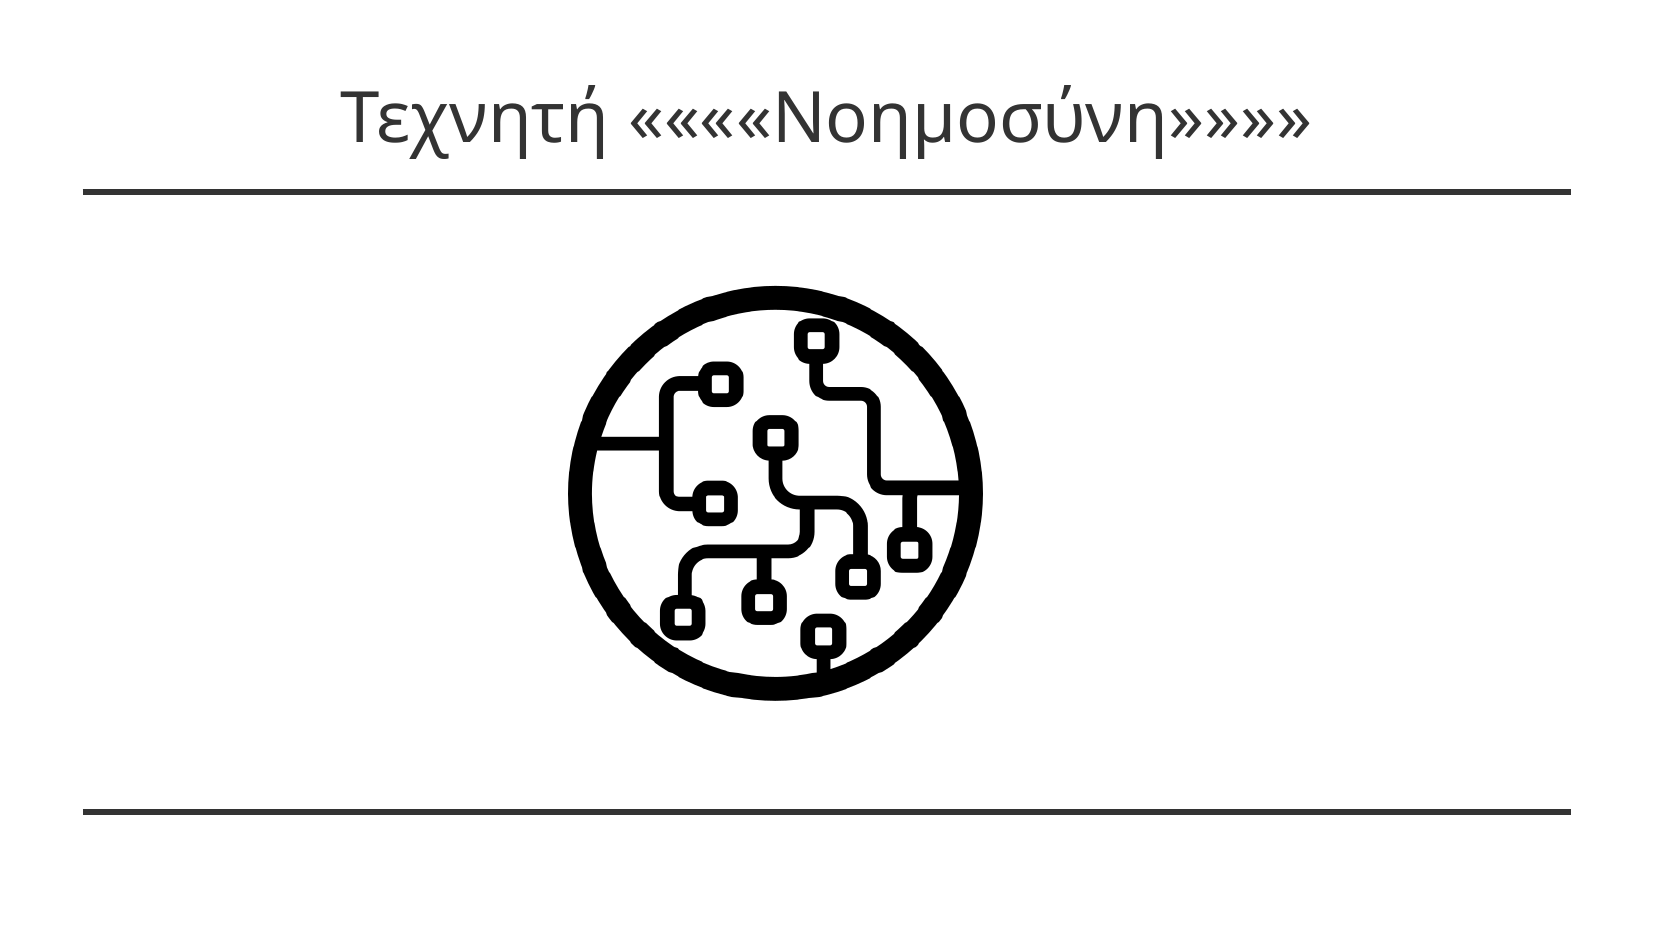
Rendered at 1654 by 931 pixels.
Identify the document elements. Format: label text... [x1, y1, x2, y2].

title Τεχνητή ««««Νοημοσύνη»»»» [82, 37, 1571, 193]
picture [487, 221, 1063, 798]
